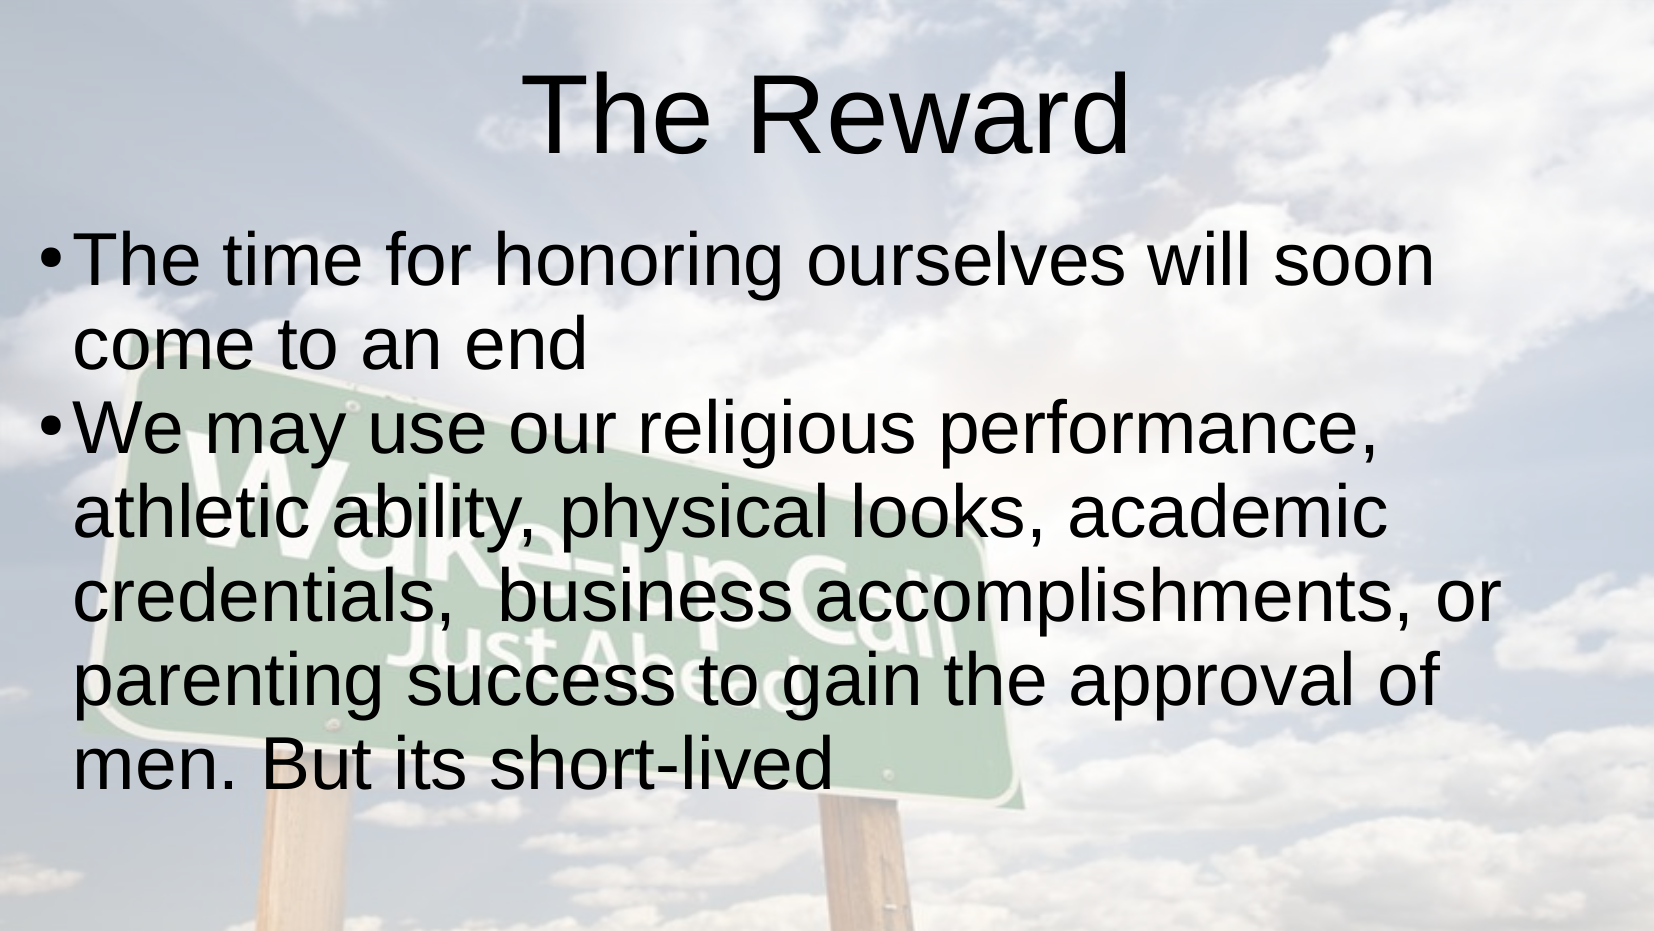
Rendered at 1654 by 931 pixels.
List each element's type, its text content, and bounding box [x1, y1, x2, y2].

title The Reward [82, 37, 1571, 193]
picture [0, 0, 1654, 931]
subtitle The time for honoring ourselves will soon come to an end We may use our religious performance, athletic ability, physical looks, academic credentials, business accomplishments, or parenting success to gain the approval of men. But its short-lived [37, 217, 1613, 901]
